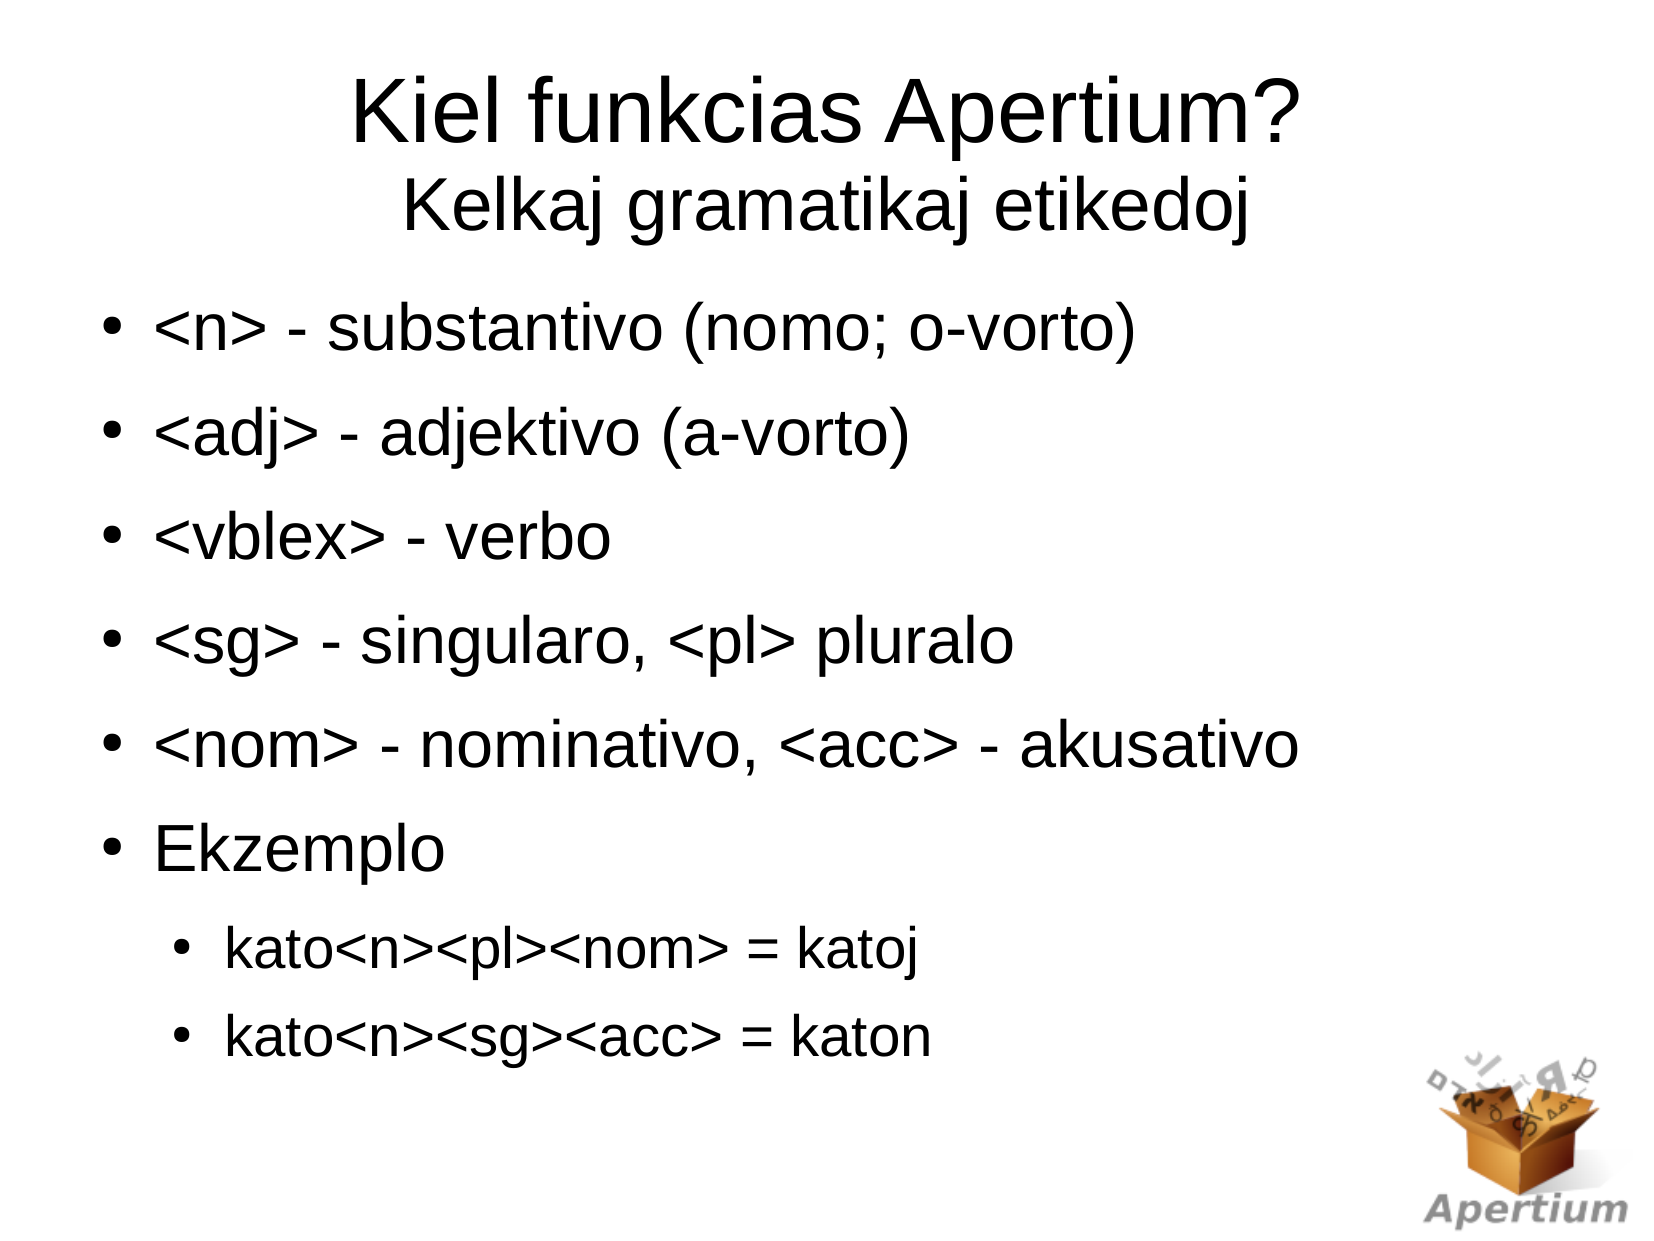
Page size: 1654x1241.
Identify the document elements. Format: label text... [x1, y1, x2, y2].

list <n> - substantivo (nomo; o-vorto) <adj> - adjektivo (a-vorto) <vblex> - verbo <sg> - singularo, <pl> pluralo <nom> - nominativo, <acc> - akusativo Ekzemplo kato<n><pl><nom> = katoj kato<n><sg><acc> = katon [82, 290, 1571, 1109]
title Kiel funkcias Apertium? Kelkaj gramatikaj etikedoj [82, 49, 1571, 257]
picture [1417, 1033, 1633, 1241]
